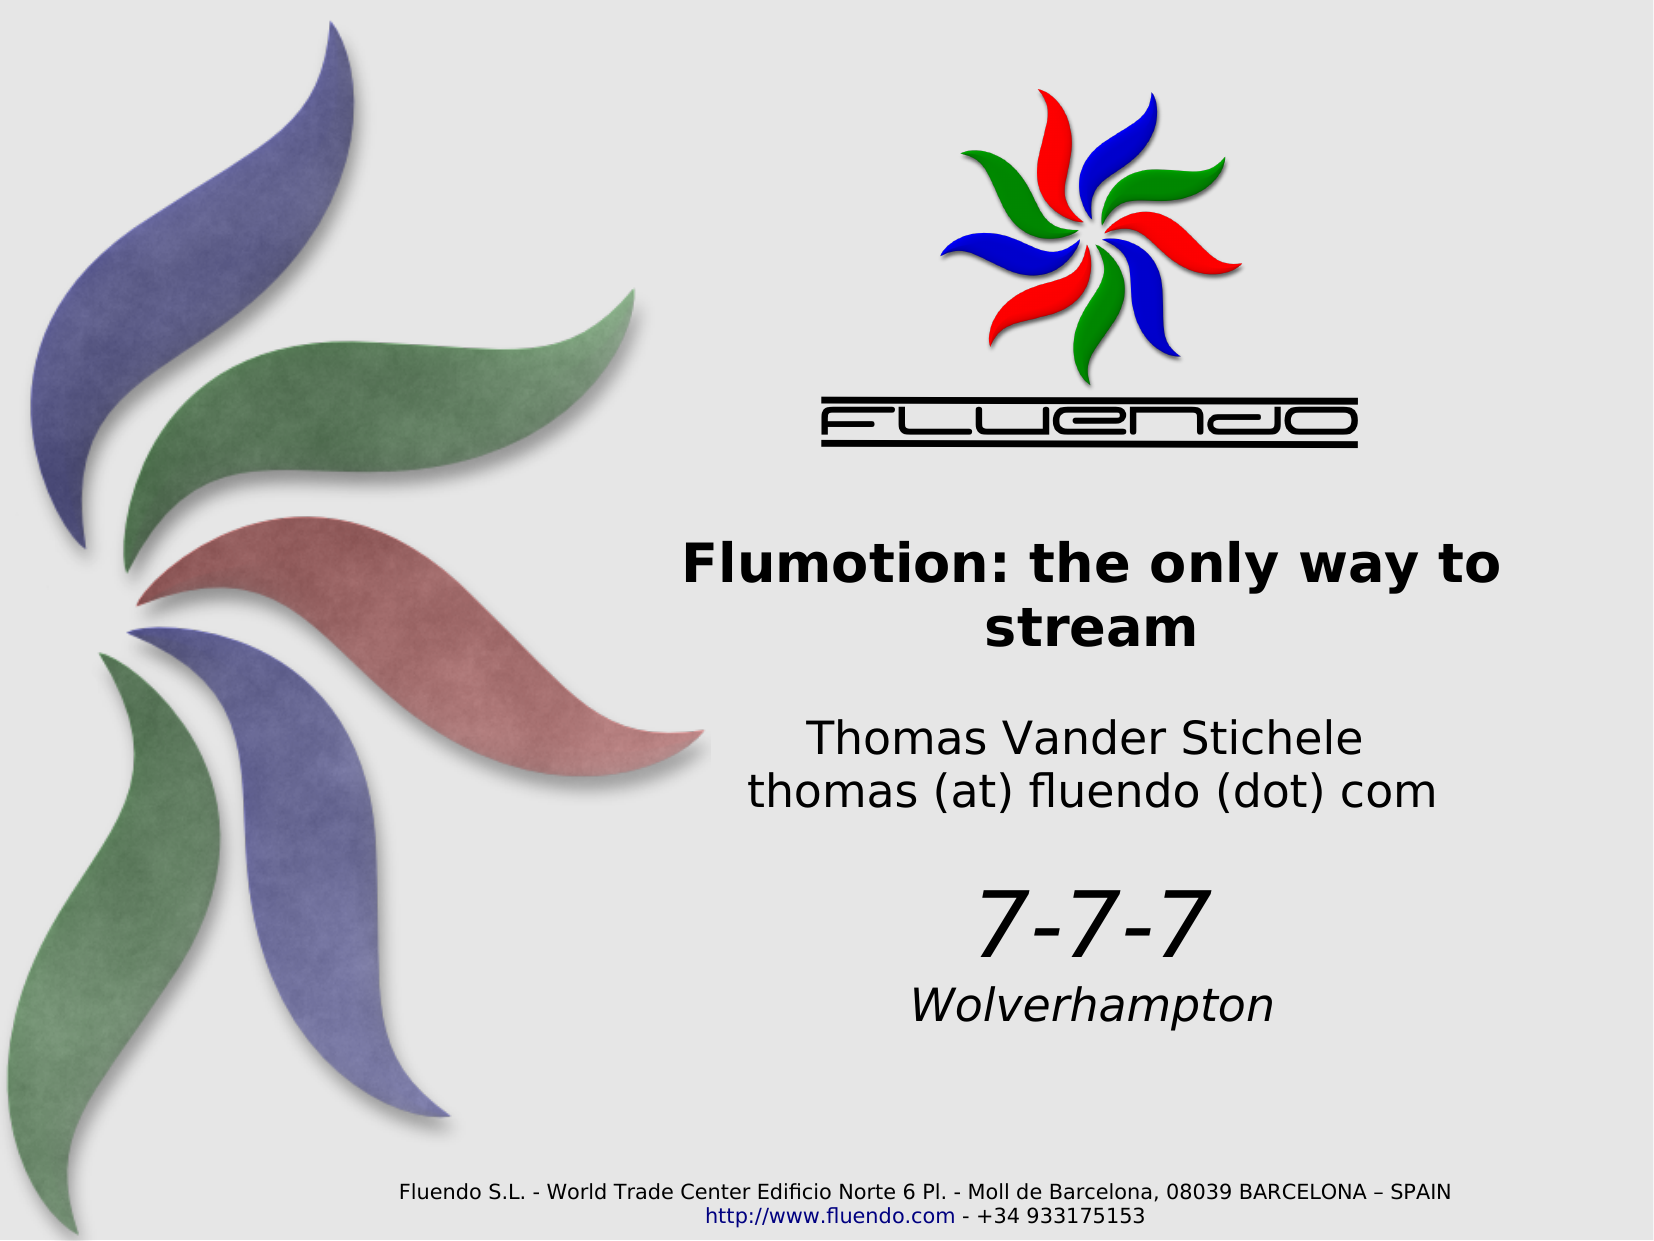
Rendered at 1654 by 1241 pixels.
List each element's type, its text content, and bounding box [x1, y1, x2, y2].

picture [0, 0, 711, 1241]
text_box Flumotion: the only way to stream Thomas Vander Stichele thomas (at) fluendo (dot) com 7-7-7 Wolverhampton [590, 531, 1595, 1034]
picture [784, 84, 1400, 466]
